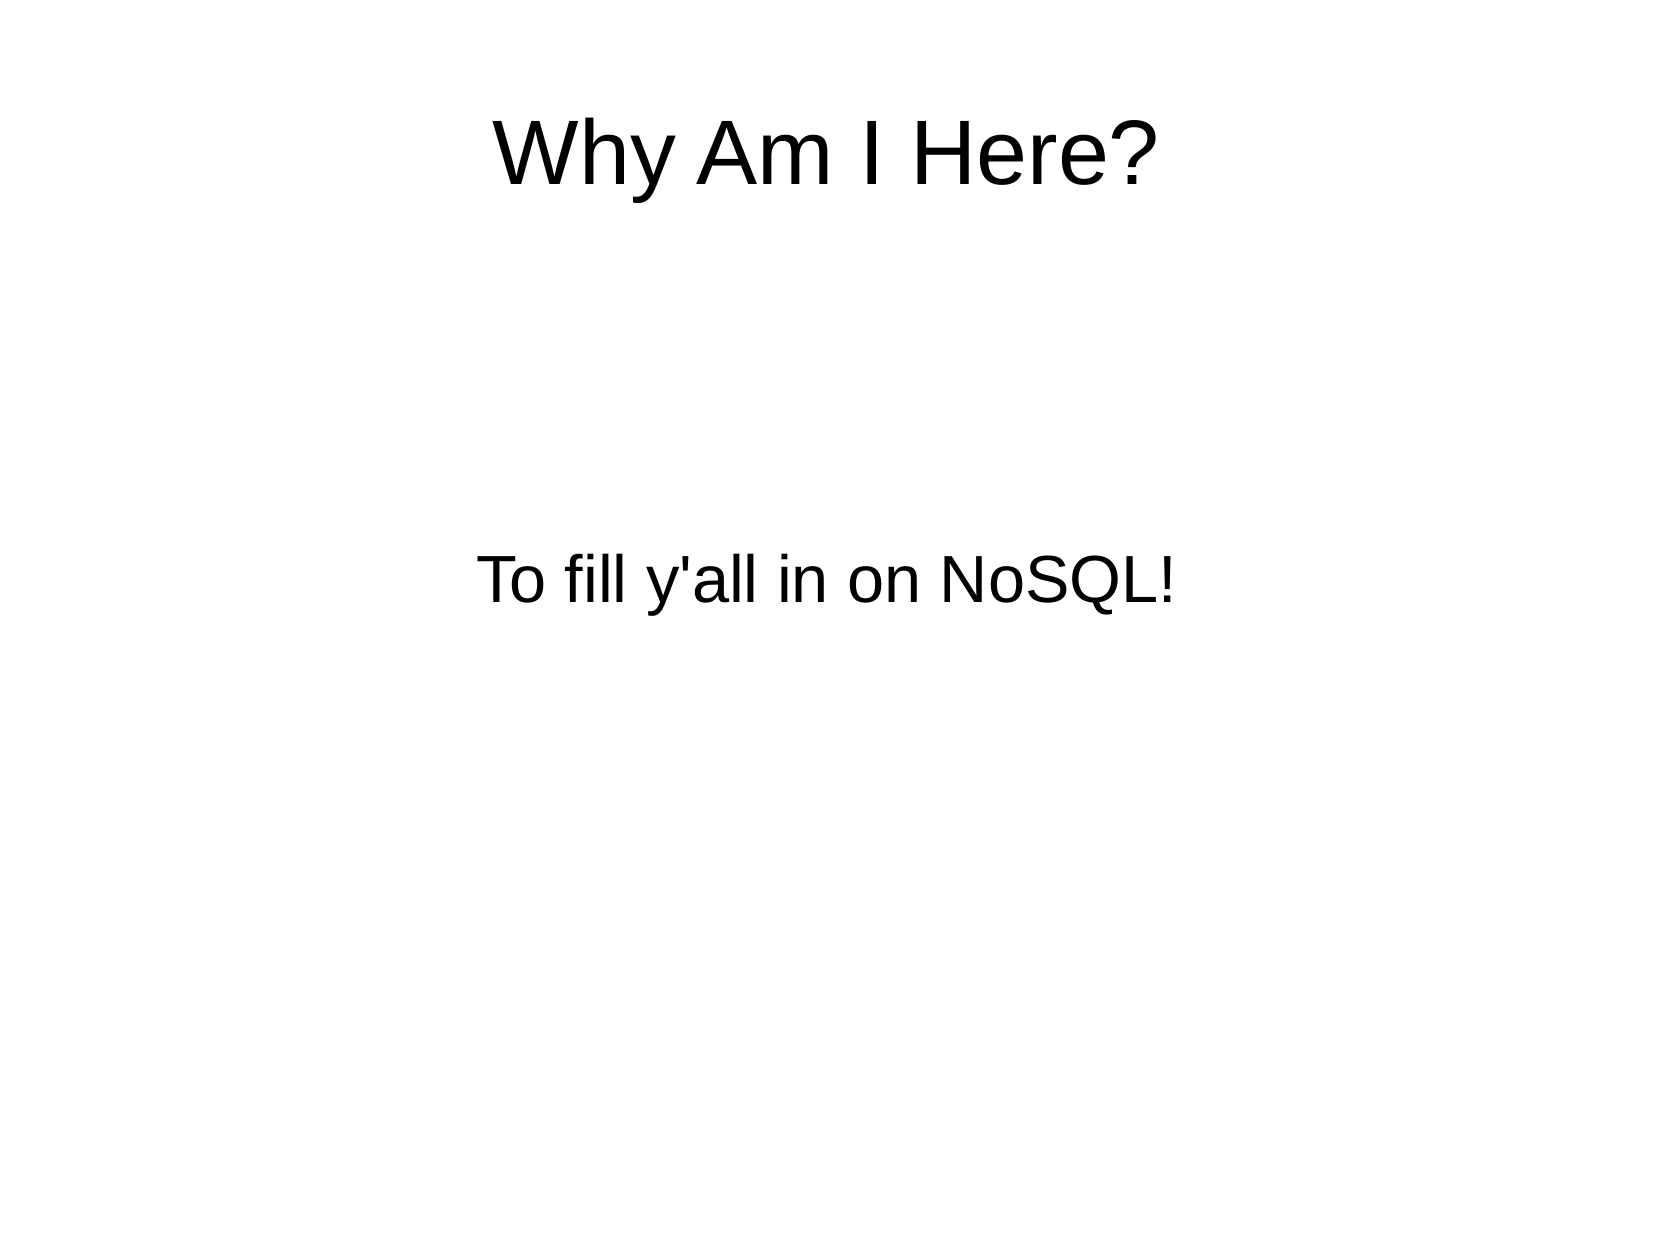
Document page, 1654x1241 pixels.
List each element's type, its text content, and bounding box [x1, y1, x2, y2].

subtitle To fill y'all in on NoSQL! [82, 49, 1571, 1109]
